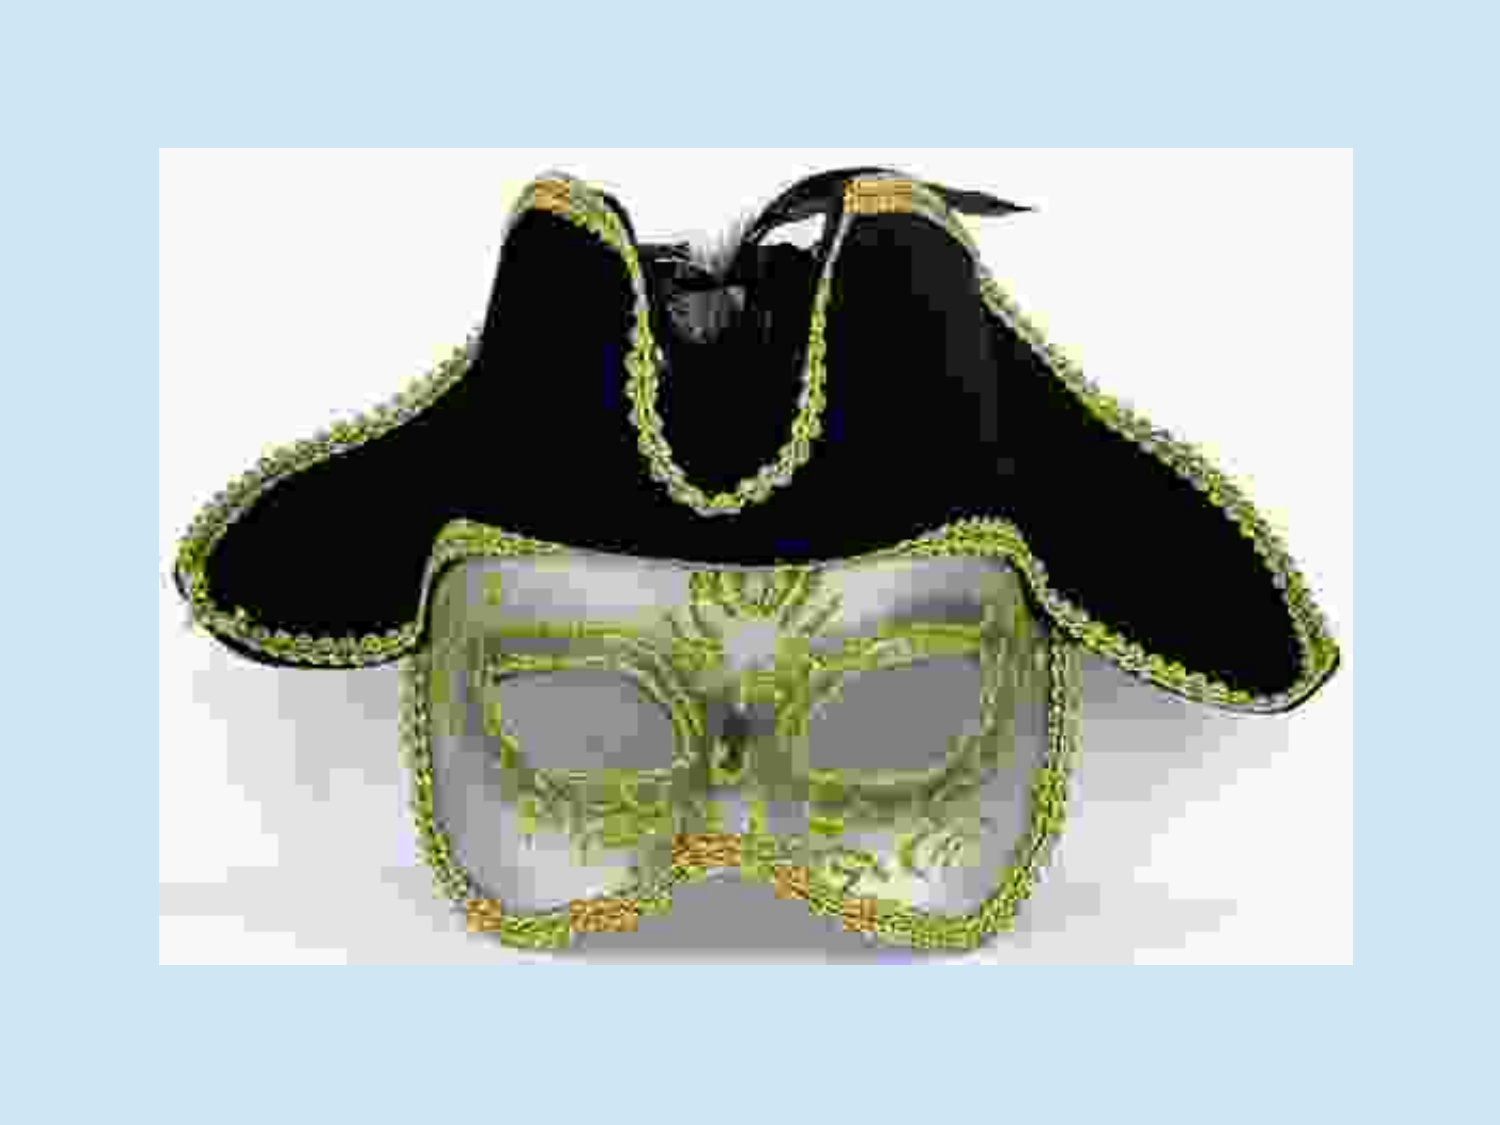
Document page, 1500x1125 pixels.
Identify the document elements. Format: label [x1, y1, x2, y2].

picture [159, 148, 1353, 965]
